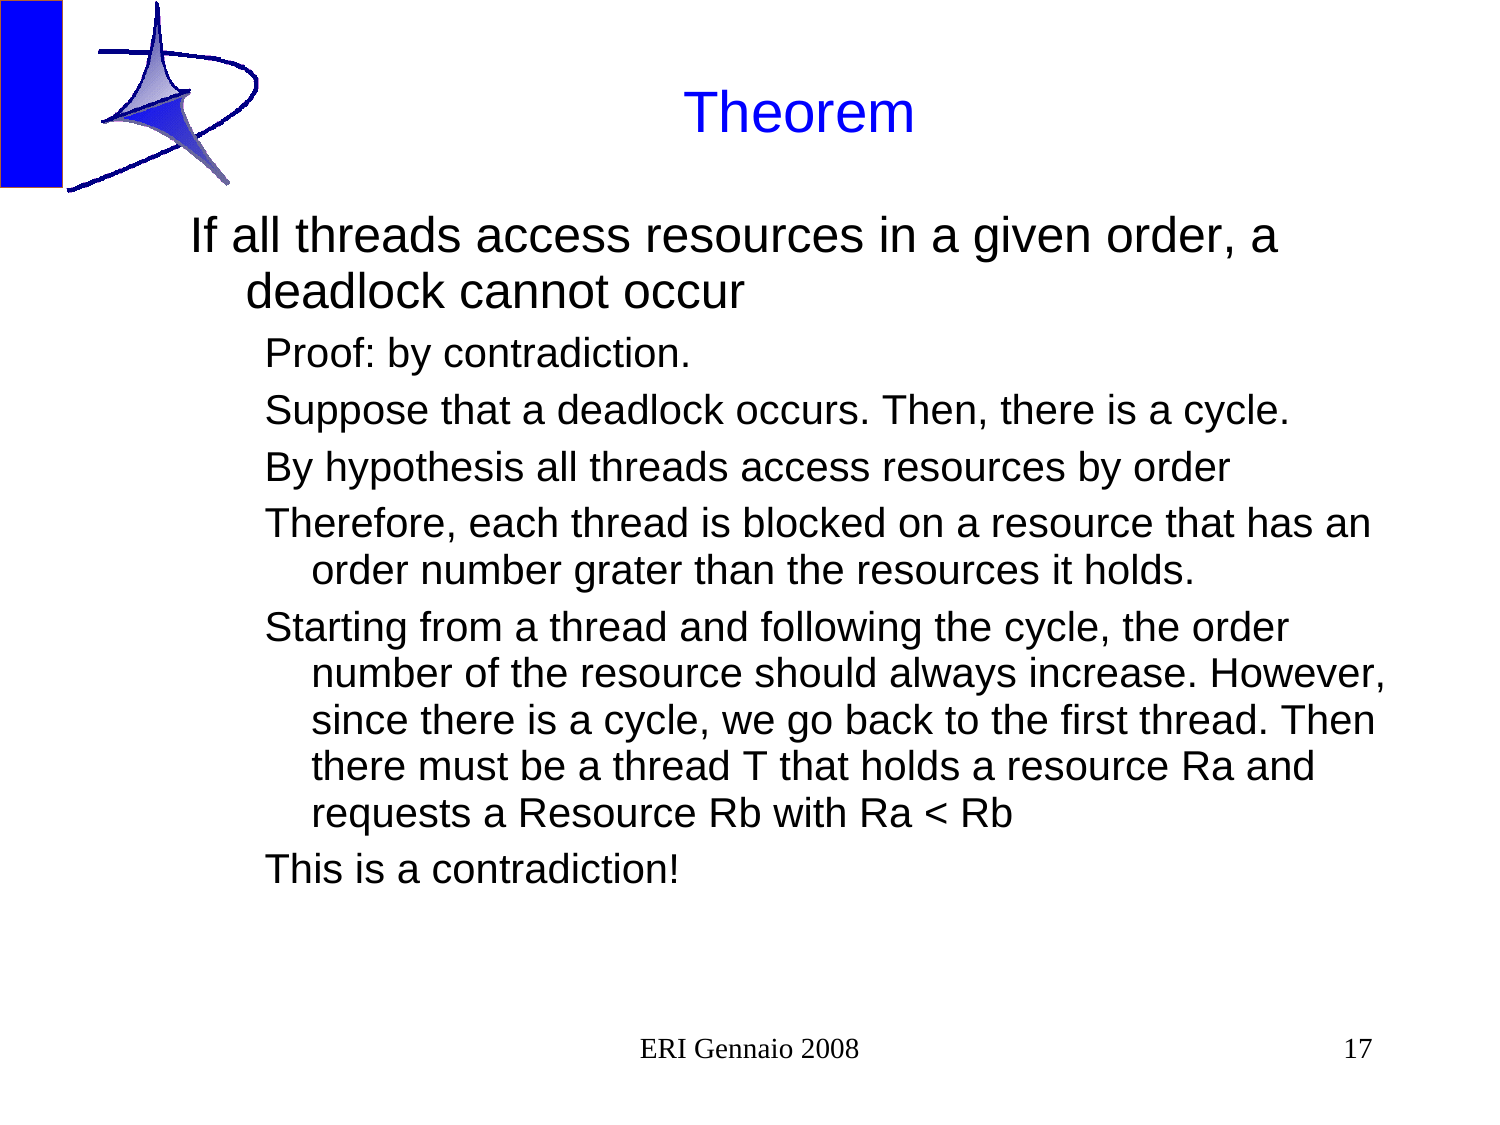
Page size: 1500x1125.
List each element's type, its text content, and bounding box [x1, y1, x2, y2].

picture [62, 0, 263, 197]
title Theorem [174, 61, 1425, 164]
list If all threads access resources in a given order, a deadlock cannot occur Proof: by contradiction. Suppose that a deadlock occurs. Then, there is a cycle. By hypothesis all threads access resources by order Therefore, each thread is blocked on a resource that has an order number grater than the resources it holds. Starting from a thread and following the cycle, the order number of the resource should always increase. However, since there is a cycle, we go back to the first thread. Then there must be a thread T that holds a resource Ra and requests a Resource Rb with Ra < Rb This is a contradiction! [174, 199, 1425, 963]
